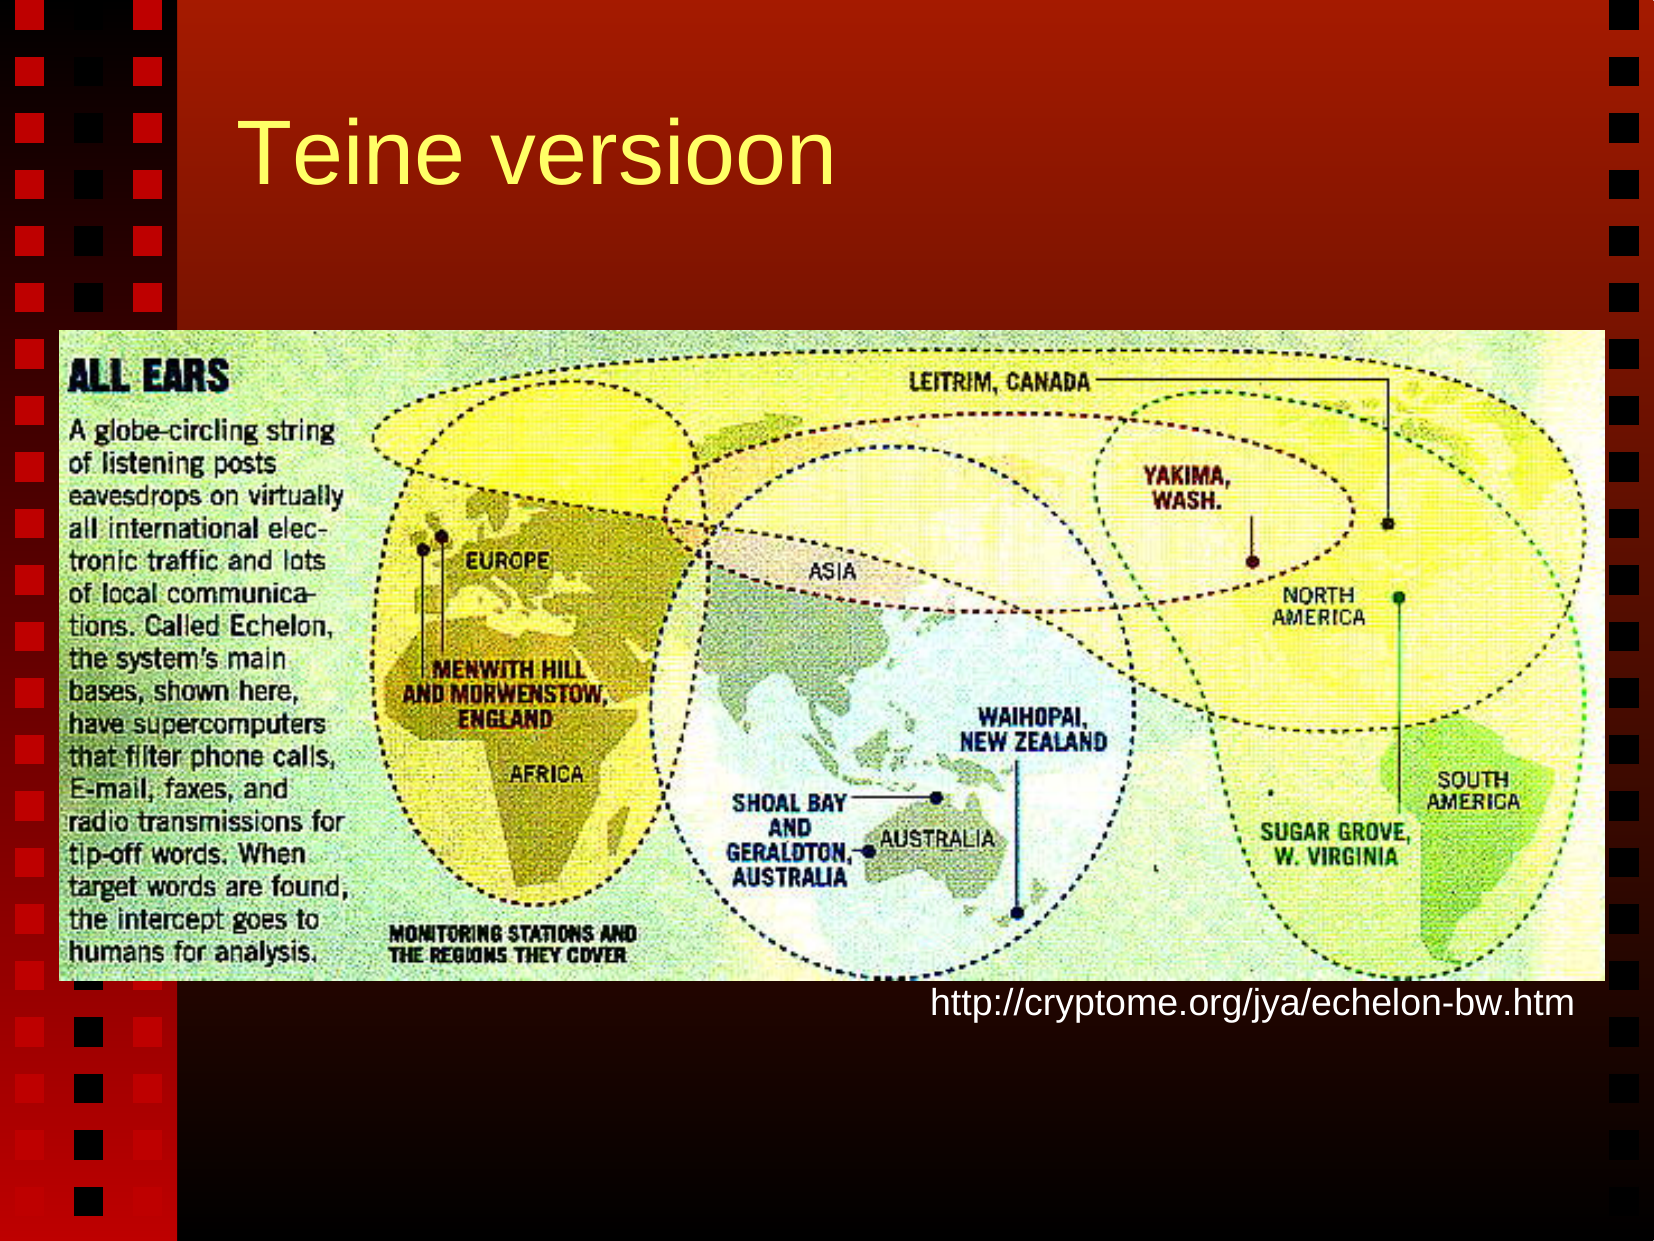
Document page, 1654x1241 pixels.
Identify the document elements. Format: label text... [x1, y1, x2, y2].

text_box http://cryptome.org/jya/echelon-bw.htm [915, 974, 1595, 1032]
picture [59, 330, 1605, 981]
title Teine versioon [236, 49, 1571, 257]
